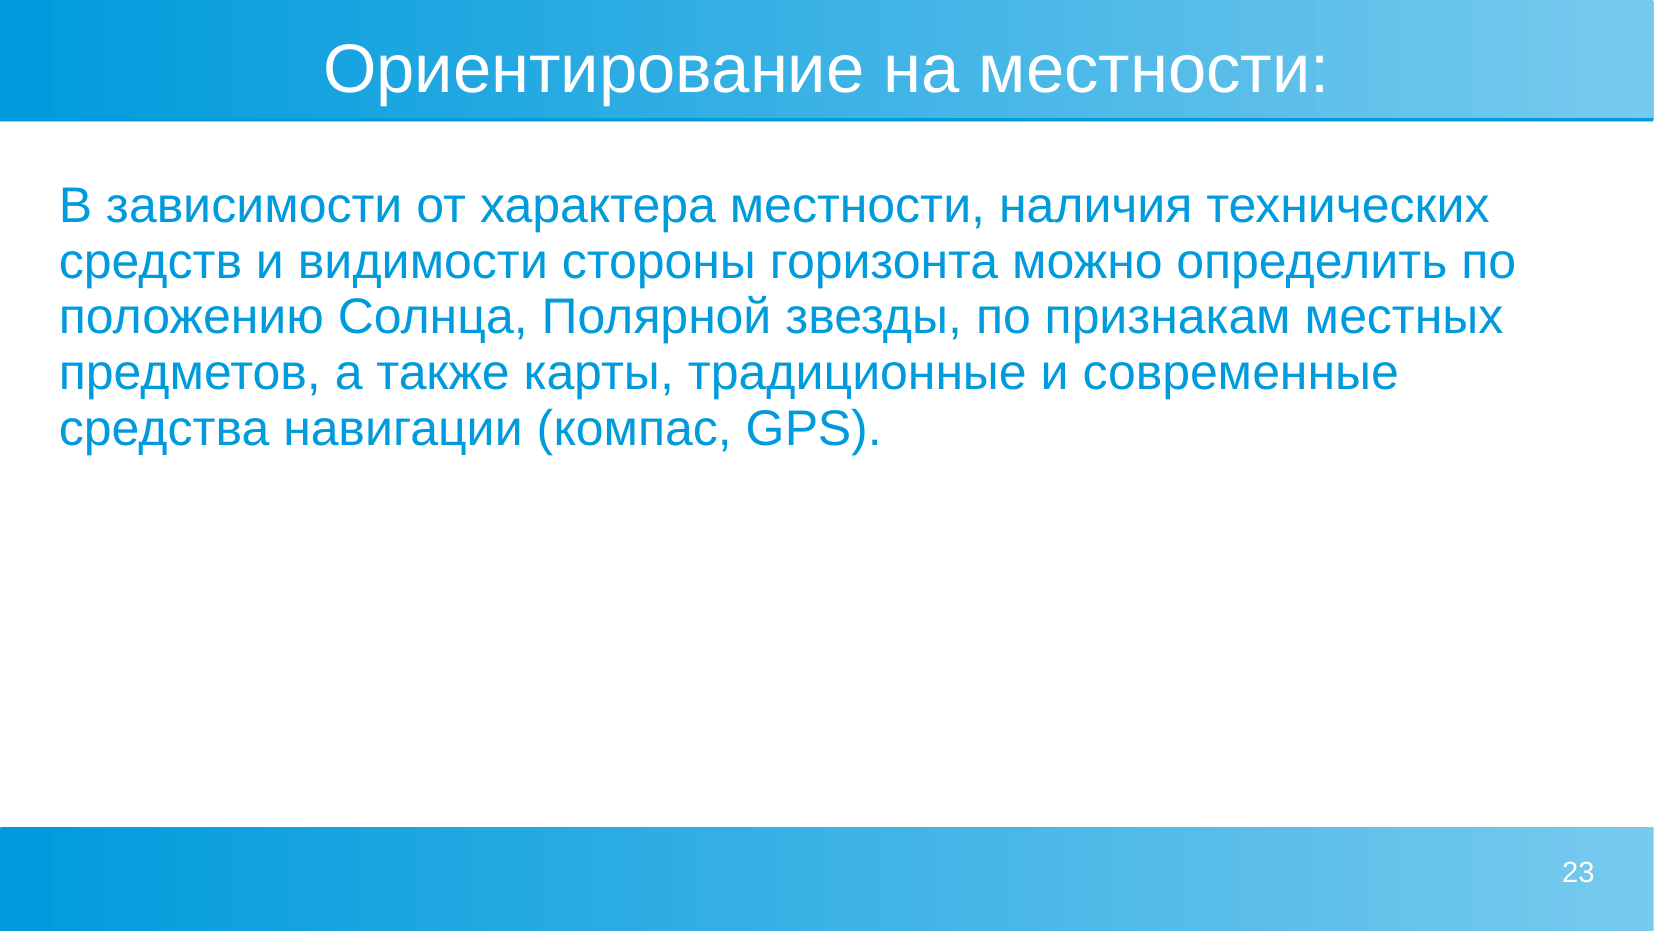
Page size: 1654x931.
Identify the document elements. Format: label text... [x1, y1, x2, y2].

title Ориентирование на местности: [59, 30, 1595, 108]
list В зависимости от характера местности, наличия технических средств и видимости стороны горизонта можно определить по положению Солнца, Полярной звезды, по признакам местных предметов, а также карты, традиционные и современные средства навигации (компас, GPS). [59, 177, 1595, 768]
